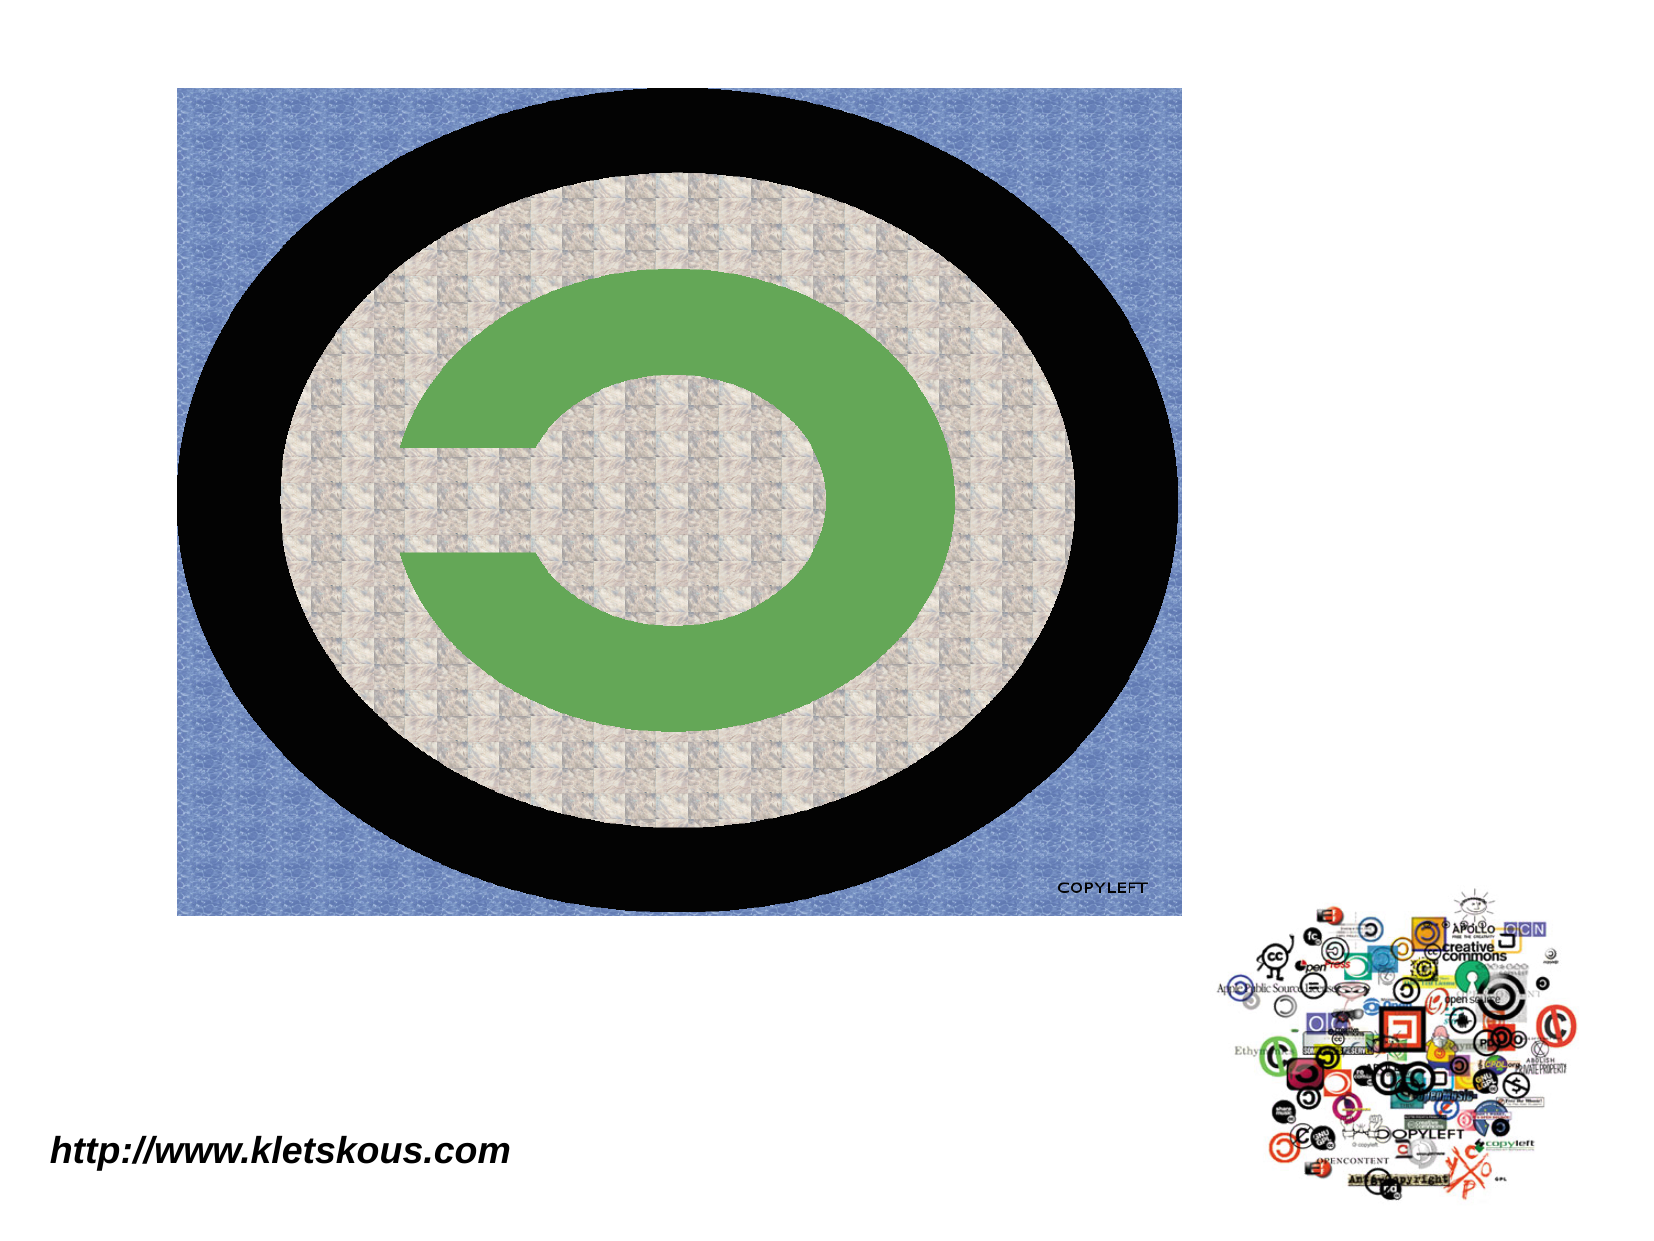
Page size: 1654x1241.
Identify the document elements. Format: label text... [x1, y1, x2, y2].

text_box http://www.kletskous.com [34, 1122, 591, 1211]
picture [177, 88, 1182, 916]
picture [1210, 885, 1595, 1211]
